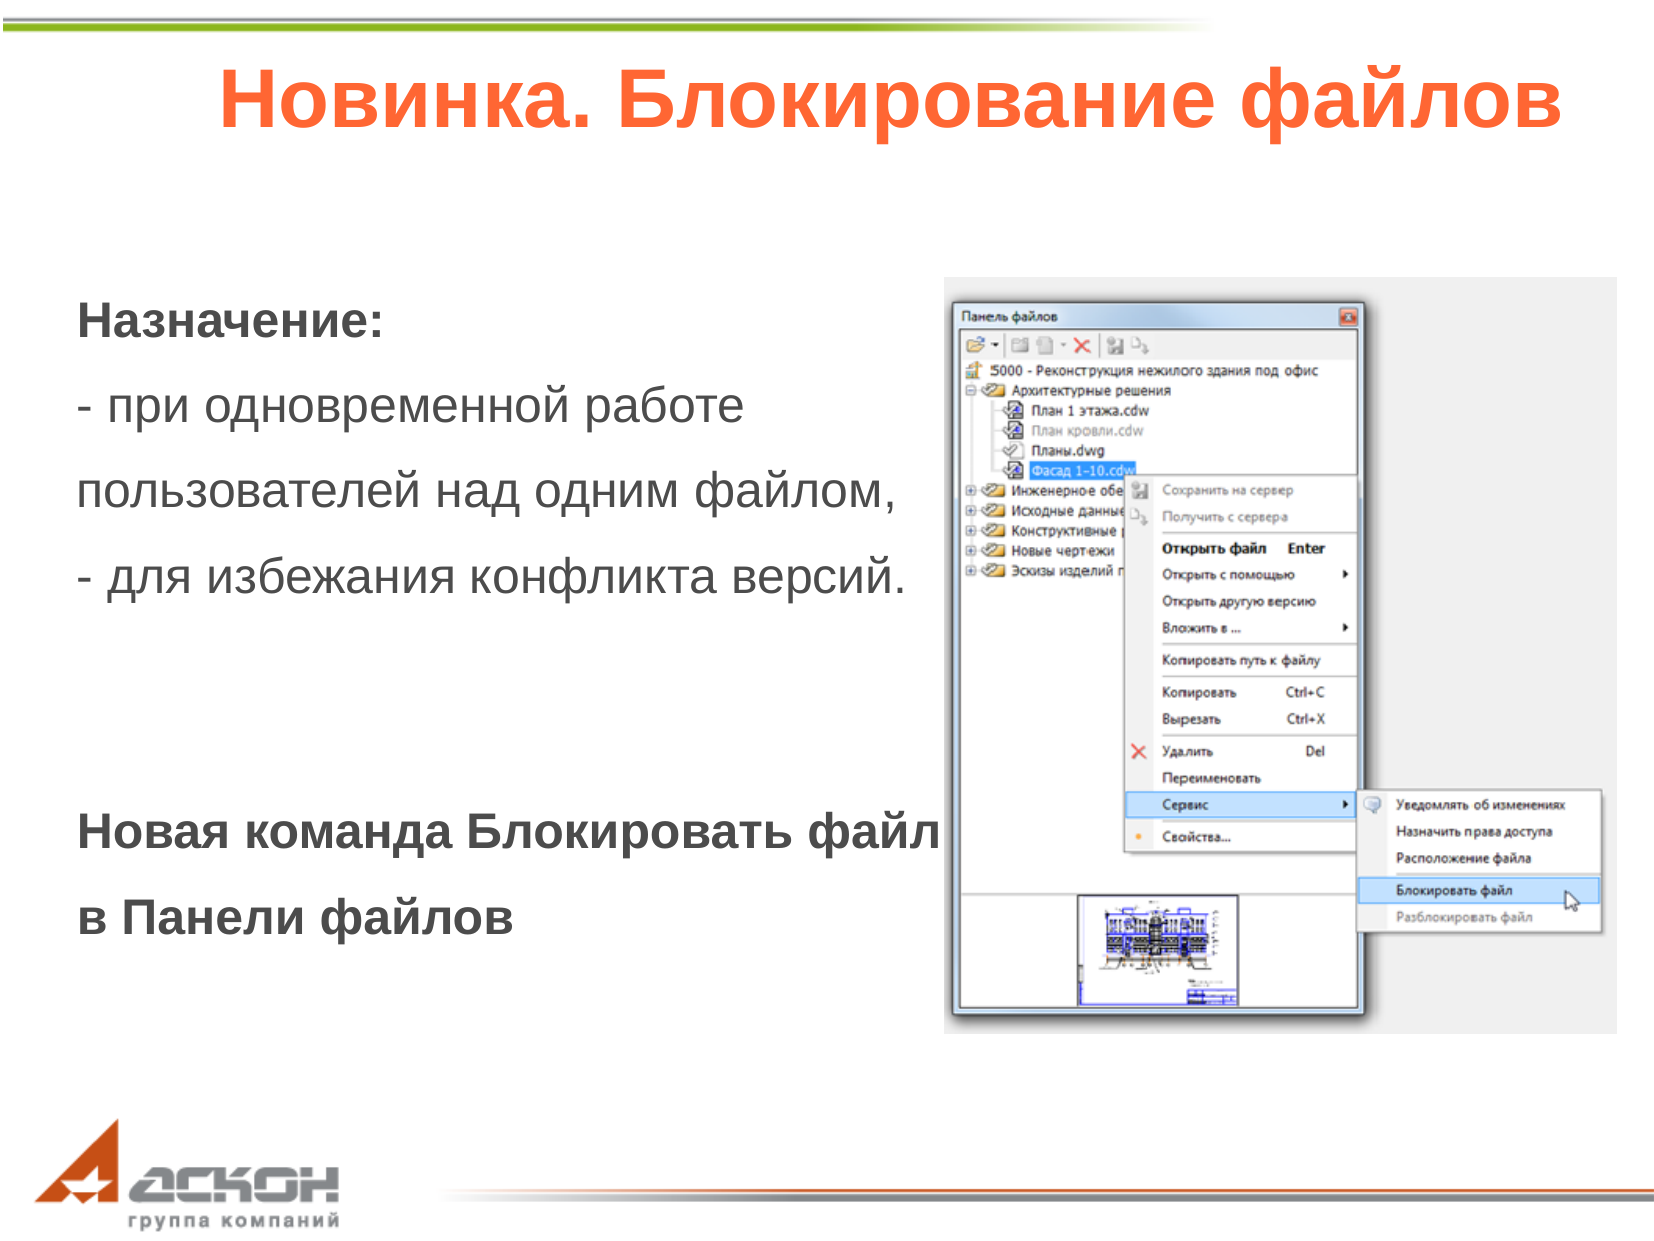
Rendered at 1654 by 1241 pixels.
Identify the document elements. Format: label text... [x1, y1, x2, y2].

picture [3, 0, 1654, 1241]
list Назначение: - при одновременной работе пользователей над одним файлом, - для избежания конфликта версий. Новая команда Блокировать файл в Панели файлов [76, 206, 1565, 1093]
title Новинка. Блокирование файлов [76, 49, 1565, 148]
